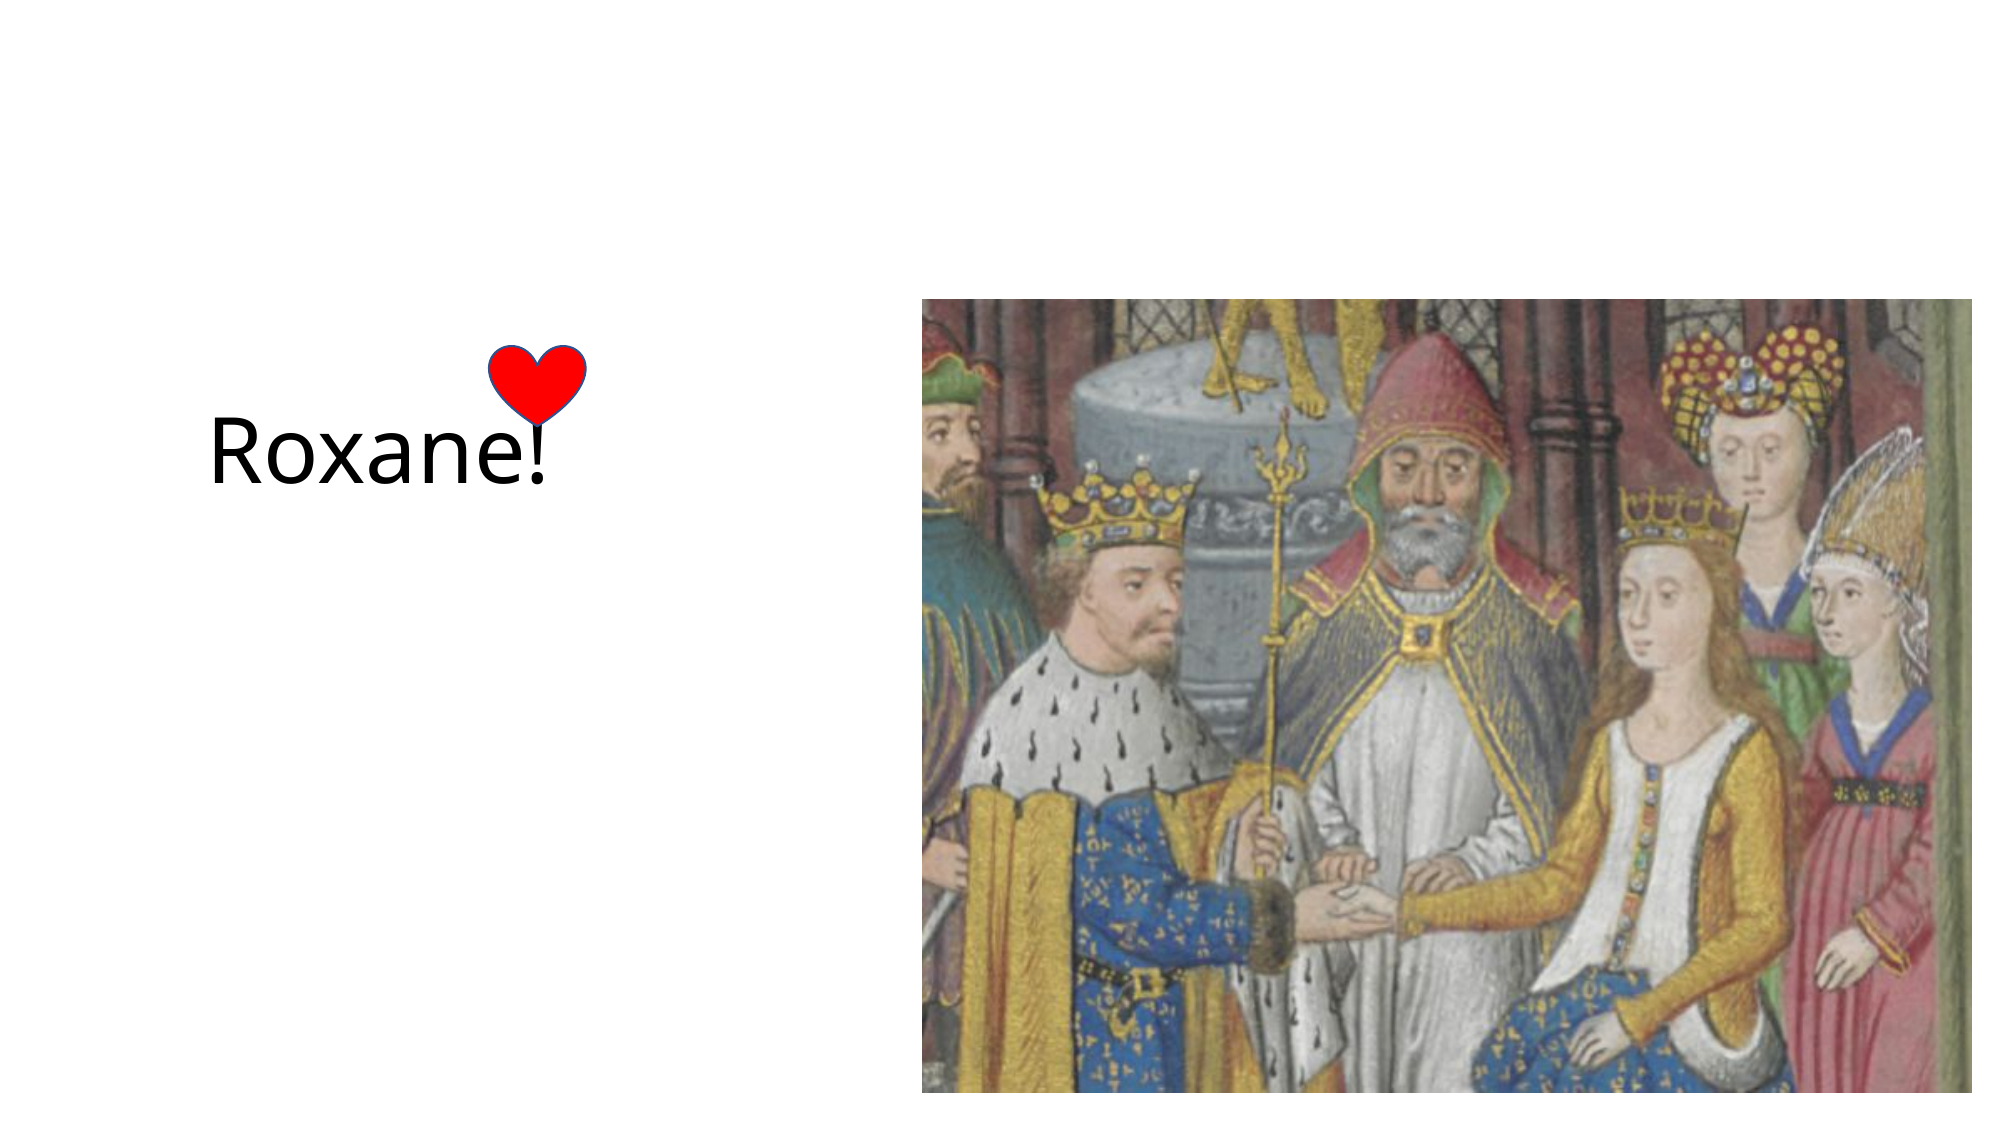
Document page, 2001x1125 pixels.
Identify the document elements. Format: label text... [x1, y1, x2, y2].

title Roxane! [191, 345, 922, 563]
text_box [488, 346, 586, 427]
picture [922, 299, 1972, 1093]
